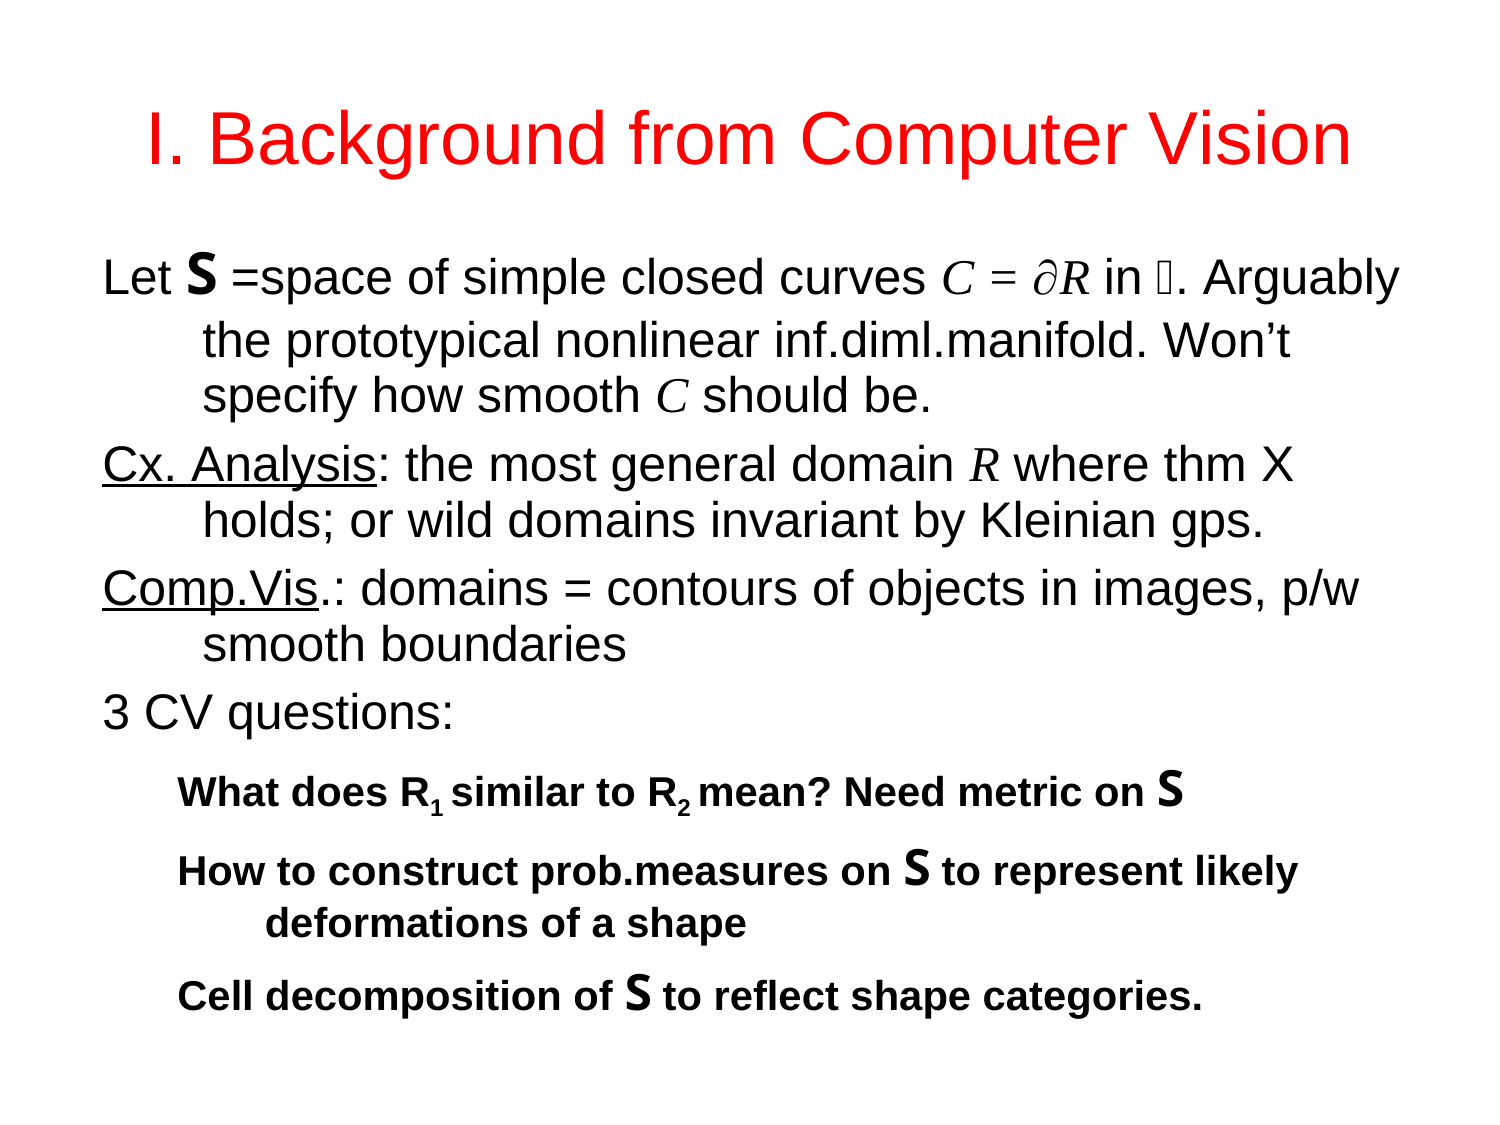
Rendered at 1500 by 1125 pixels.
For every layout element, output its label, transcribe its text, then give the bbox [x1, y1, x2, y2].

title I. Background from Computer Vision [75, 45, 1426, 233]
list Let S =space of simple closed curves C = R in . Arguably the prototypical nonlinear inf.diml.manifold. Won’t specify how smooth C should be. Cx. Analysis: the most general domain R where thm X holds; or wild domains invariant by Kleinian gps. Comp.Vis.: domains = contours of objects in images, p/w smooth boundaries 3 CV questions: What does R1 similar to R2 mean? Need metric on S How to construct prob.measures on S to represent likely deformations of a shape Cell decomposition of S to reflect shape categories. [87, 224, 1438, 1051]
